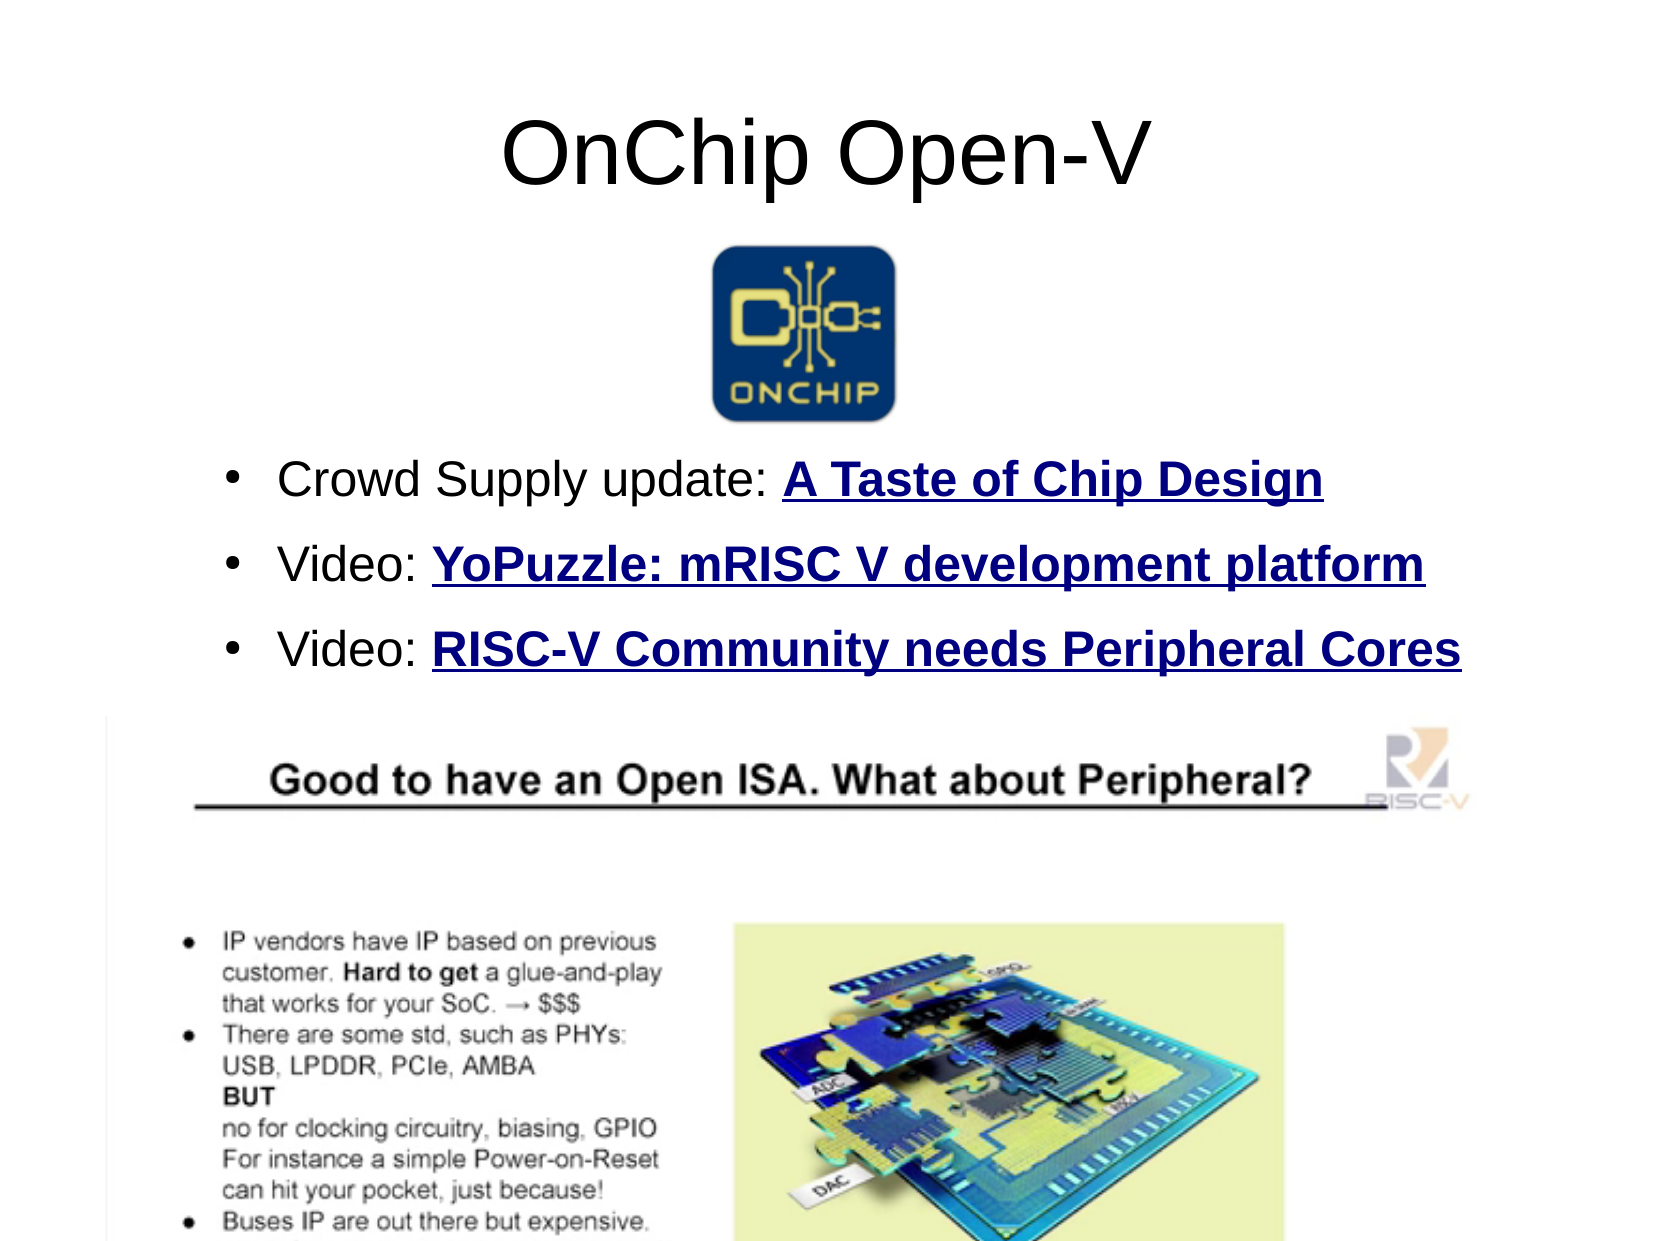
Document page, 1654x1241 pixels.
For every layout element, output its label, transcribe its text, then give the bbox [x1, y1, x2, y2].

title OnChip Open-V [82, 49, 1571, 257]
list Crowd Supply update: A Taste of Chip Design Video: YoPuzzle: mRISC V development platform Video: RISC-V Community needs Peripheral Cores [205, 450, 1463, 1156]
picture [105, 716, 1476, 1241]
picture [647, 224, 961, 444]
